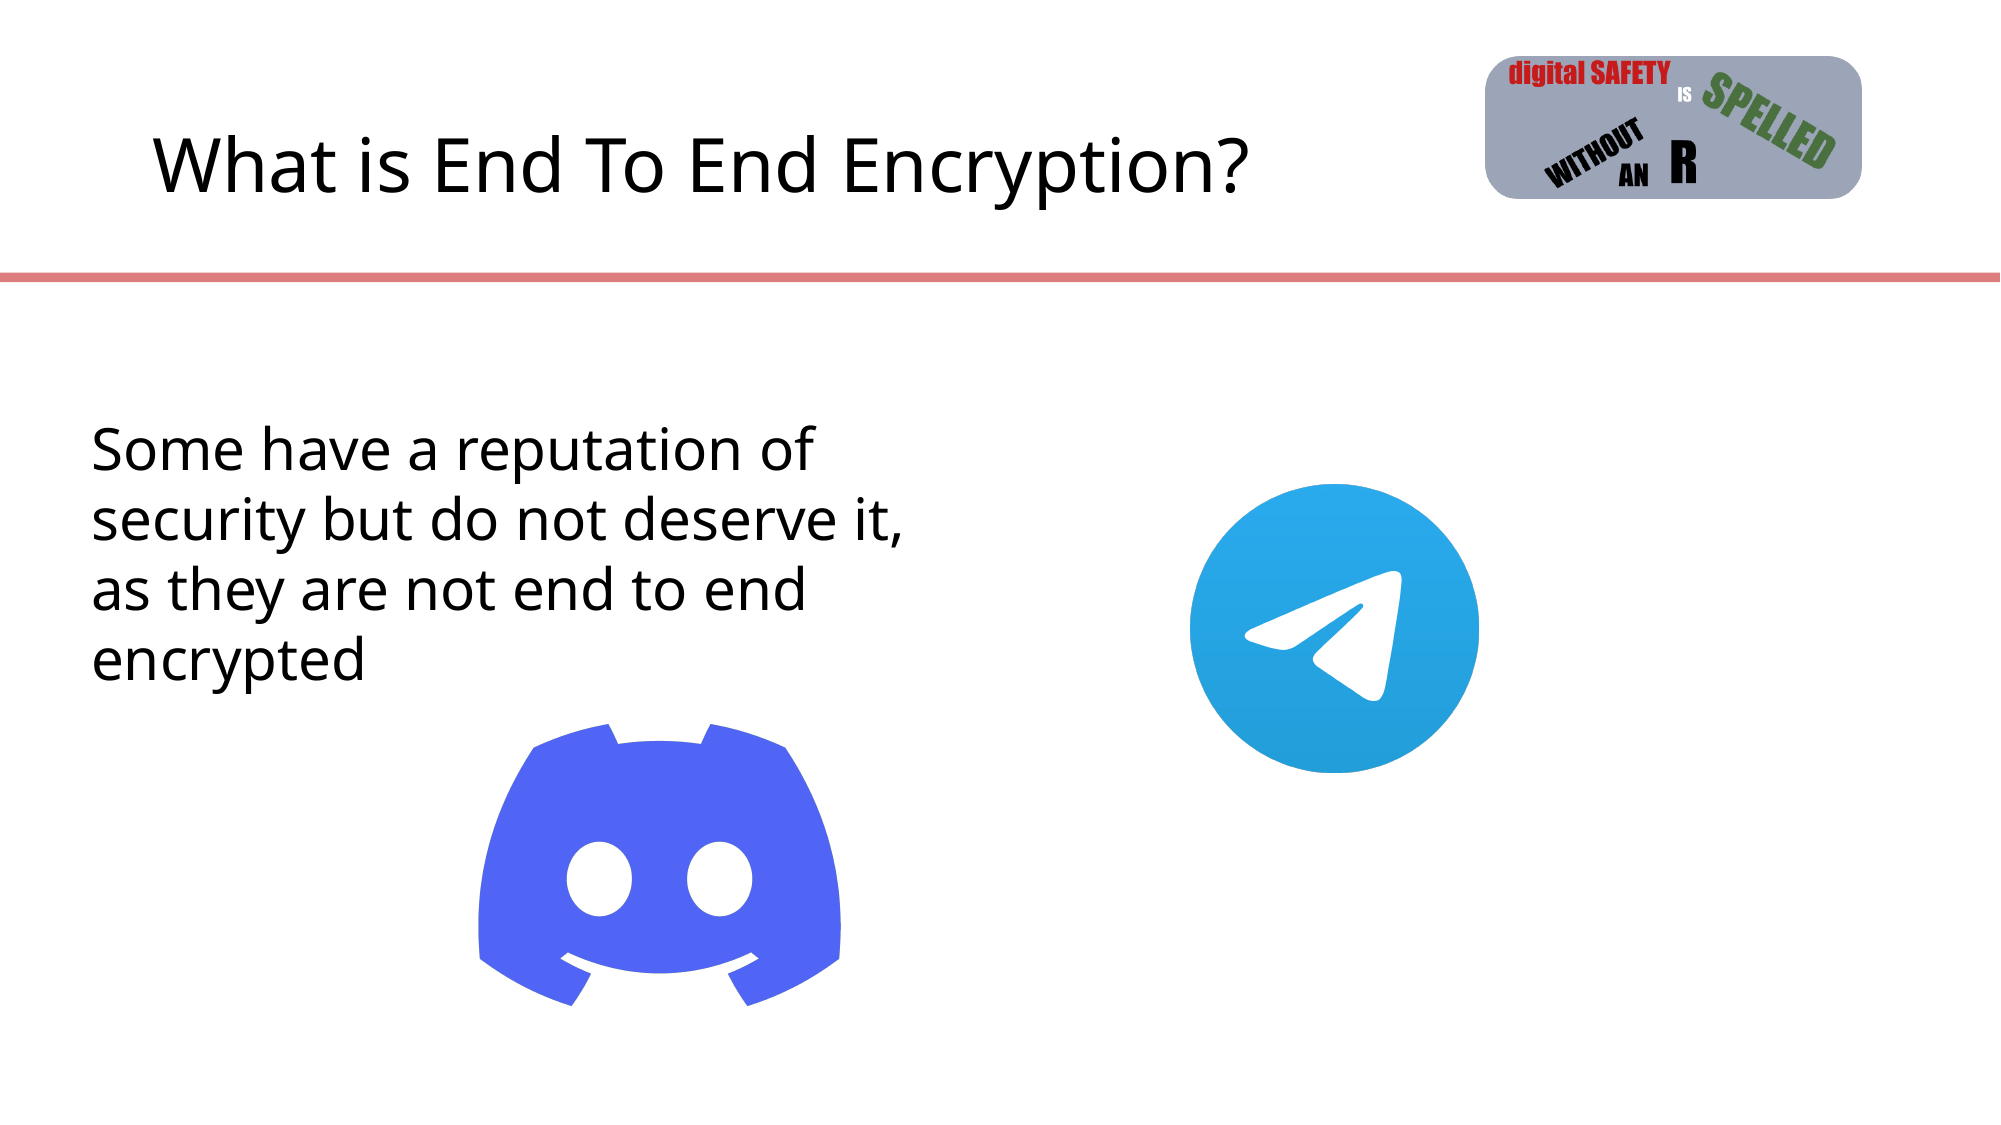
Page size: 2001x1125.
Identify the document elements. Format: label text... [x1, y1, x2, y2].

picture [399, 718, 920, 1012]
title What is End To End Encryption? [137, 59, 1863, 278]
text_box Some have a reputation of security but do not deserve it, as they are not end to end encrypted [76, 404, 965, 700]
picture [1190, 484, 1479, 773]
